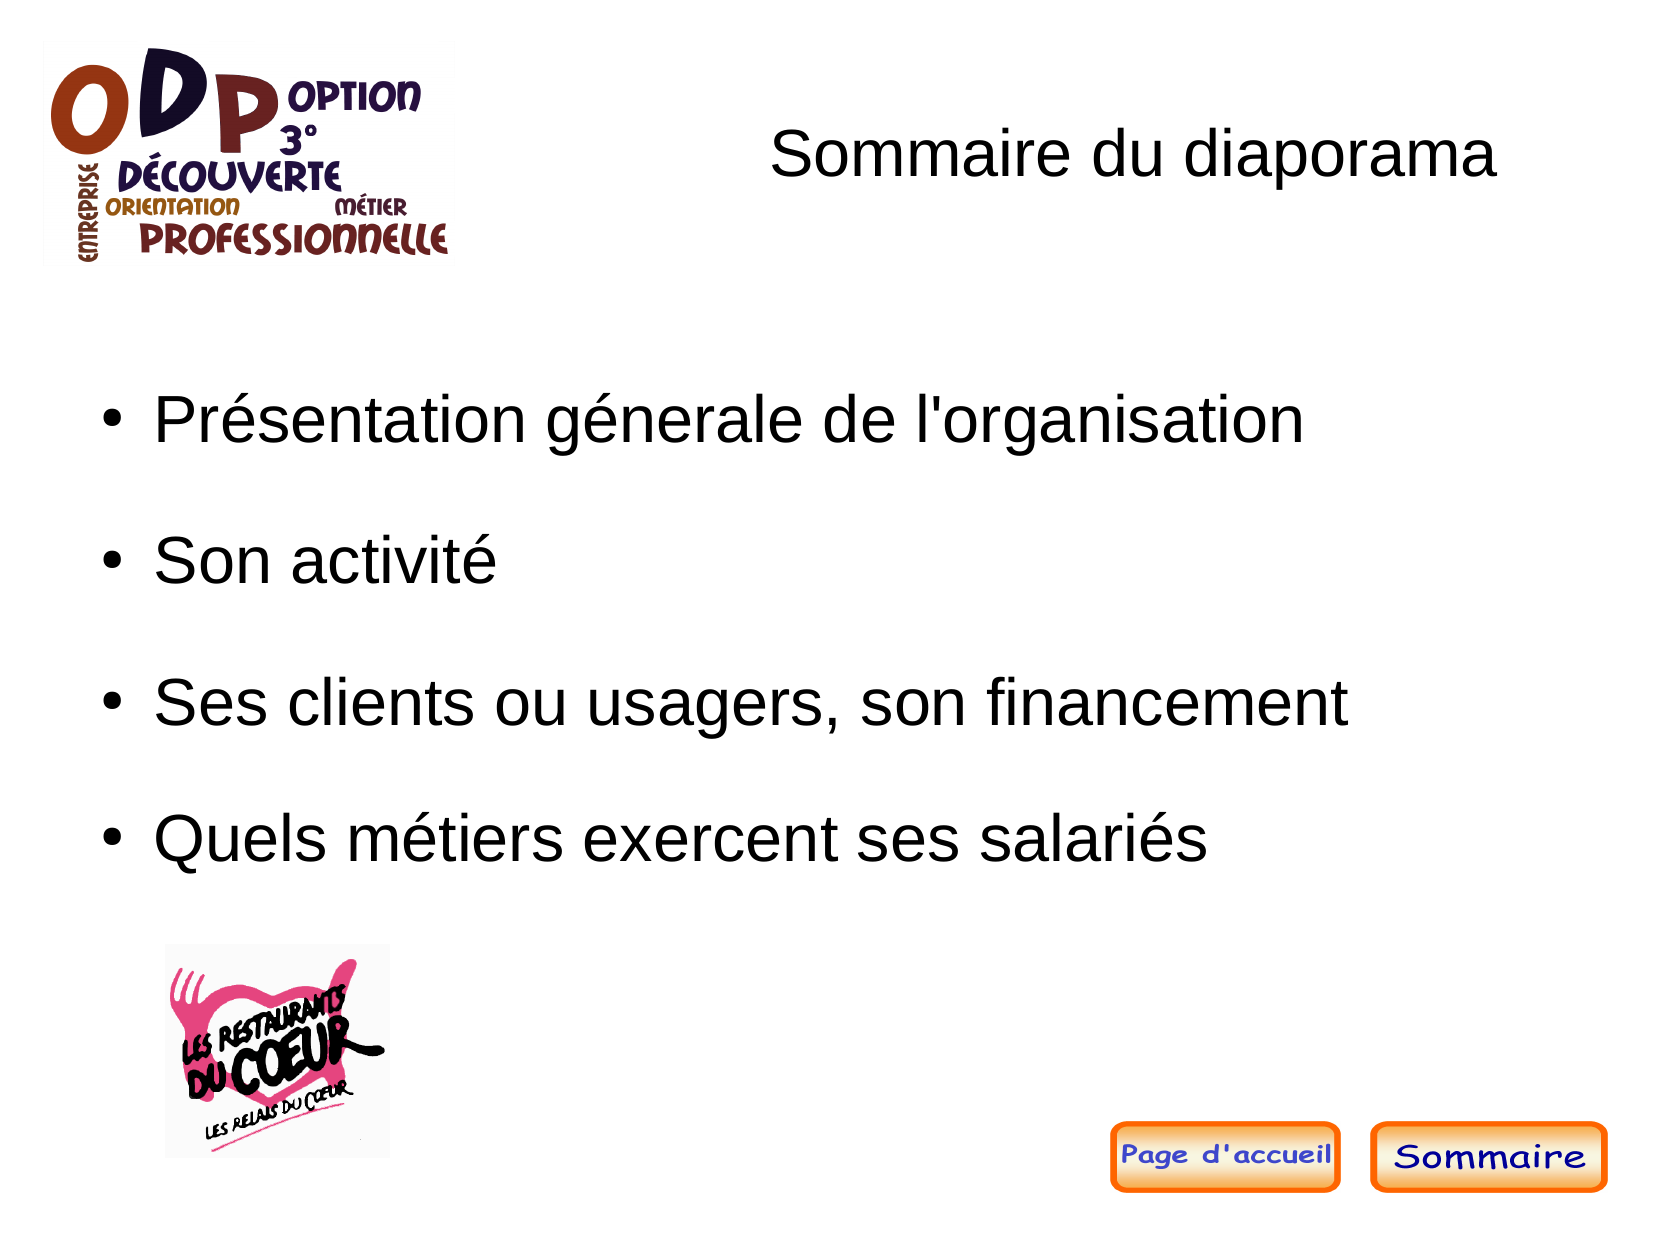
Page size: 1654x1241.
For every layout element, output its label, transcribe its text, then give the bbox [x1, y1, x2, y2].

list Présentation génerale de l'organisation [82, 381, 1571, 457]
list Ses clients ou usagers, son financement [82, 665, 1571, 741]
title Sommaire du diaporama [637, 49, 1630, 257]
picture [1110, 1121, 1341, 1193]
picture [1370, 1121, 1608, 1193]
list Quels métiers exercent ses salariés [82, 801, 1571, 880]
list Son activité [82, 523, 1571, 599]
picture [43, 41, 455, 266]
picture [165, 944, 390, 1158]
